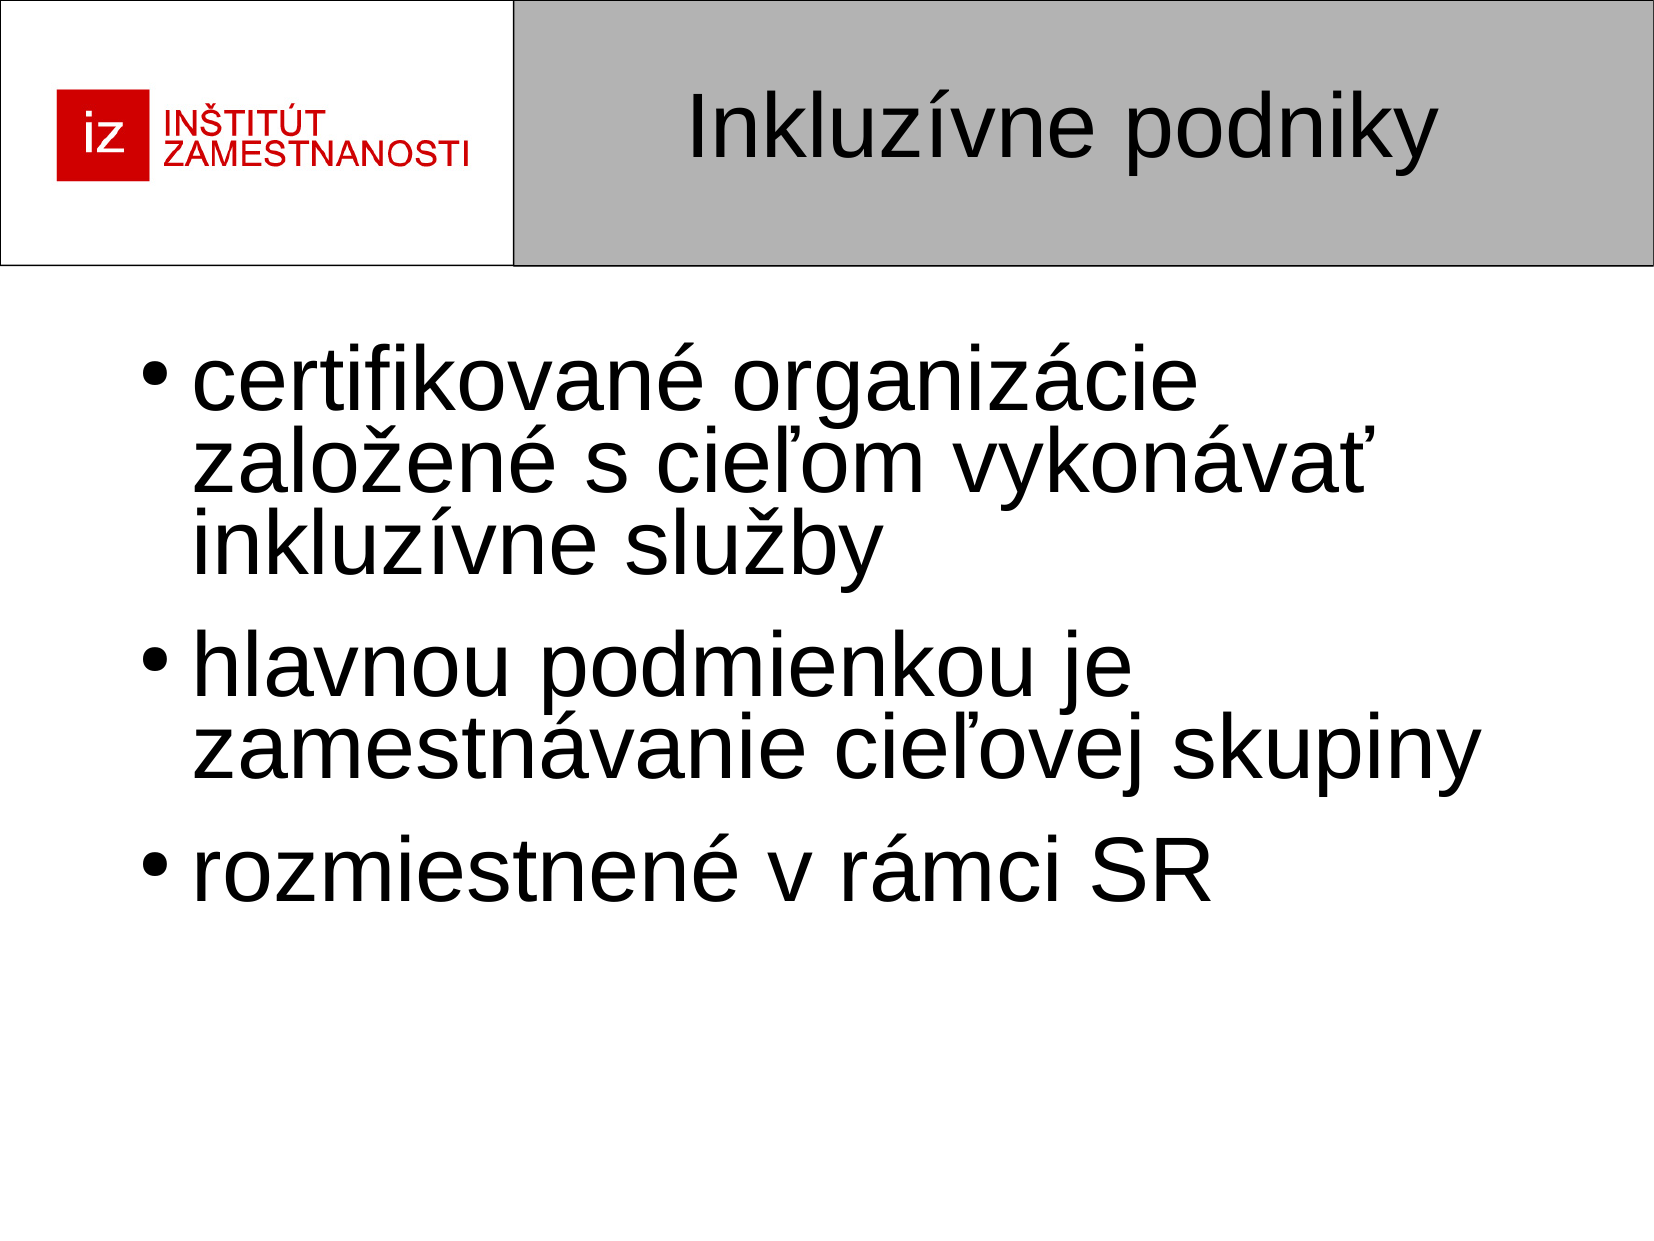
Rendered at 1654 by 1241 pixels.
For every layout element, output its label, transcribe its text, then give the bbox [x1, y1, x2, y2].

title Inkluzívne podniky [561, 37, 1565, 229]
list certifikované organizácie založené s cieľom vykonávať inkluzívne služby hlavnou podmienkou je zamestnávanie cieľovej skupiny rozmiestnené v rámci SR [121, 344, 1533, 1112]
picture [5, 8, 512, 257]
